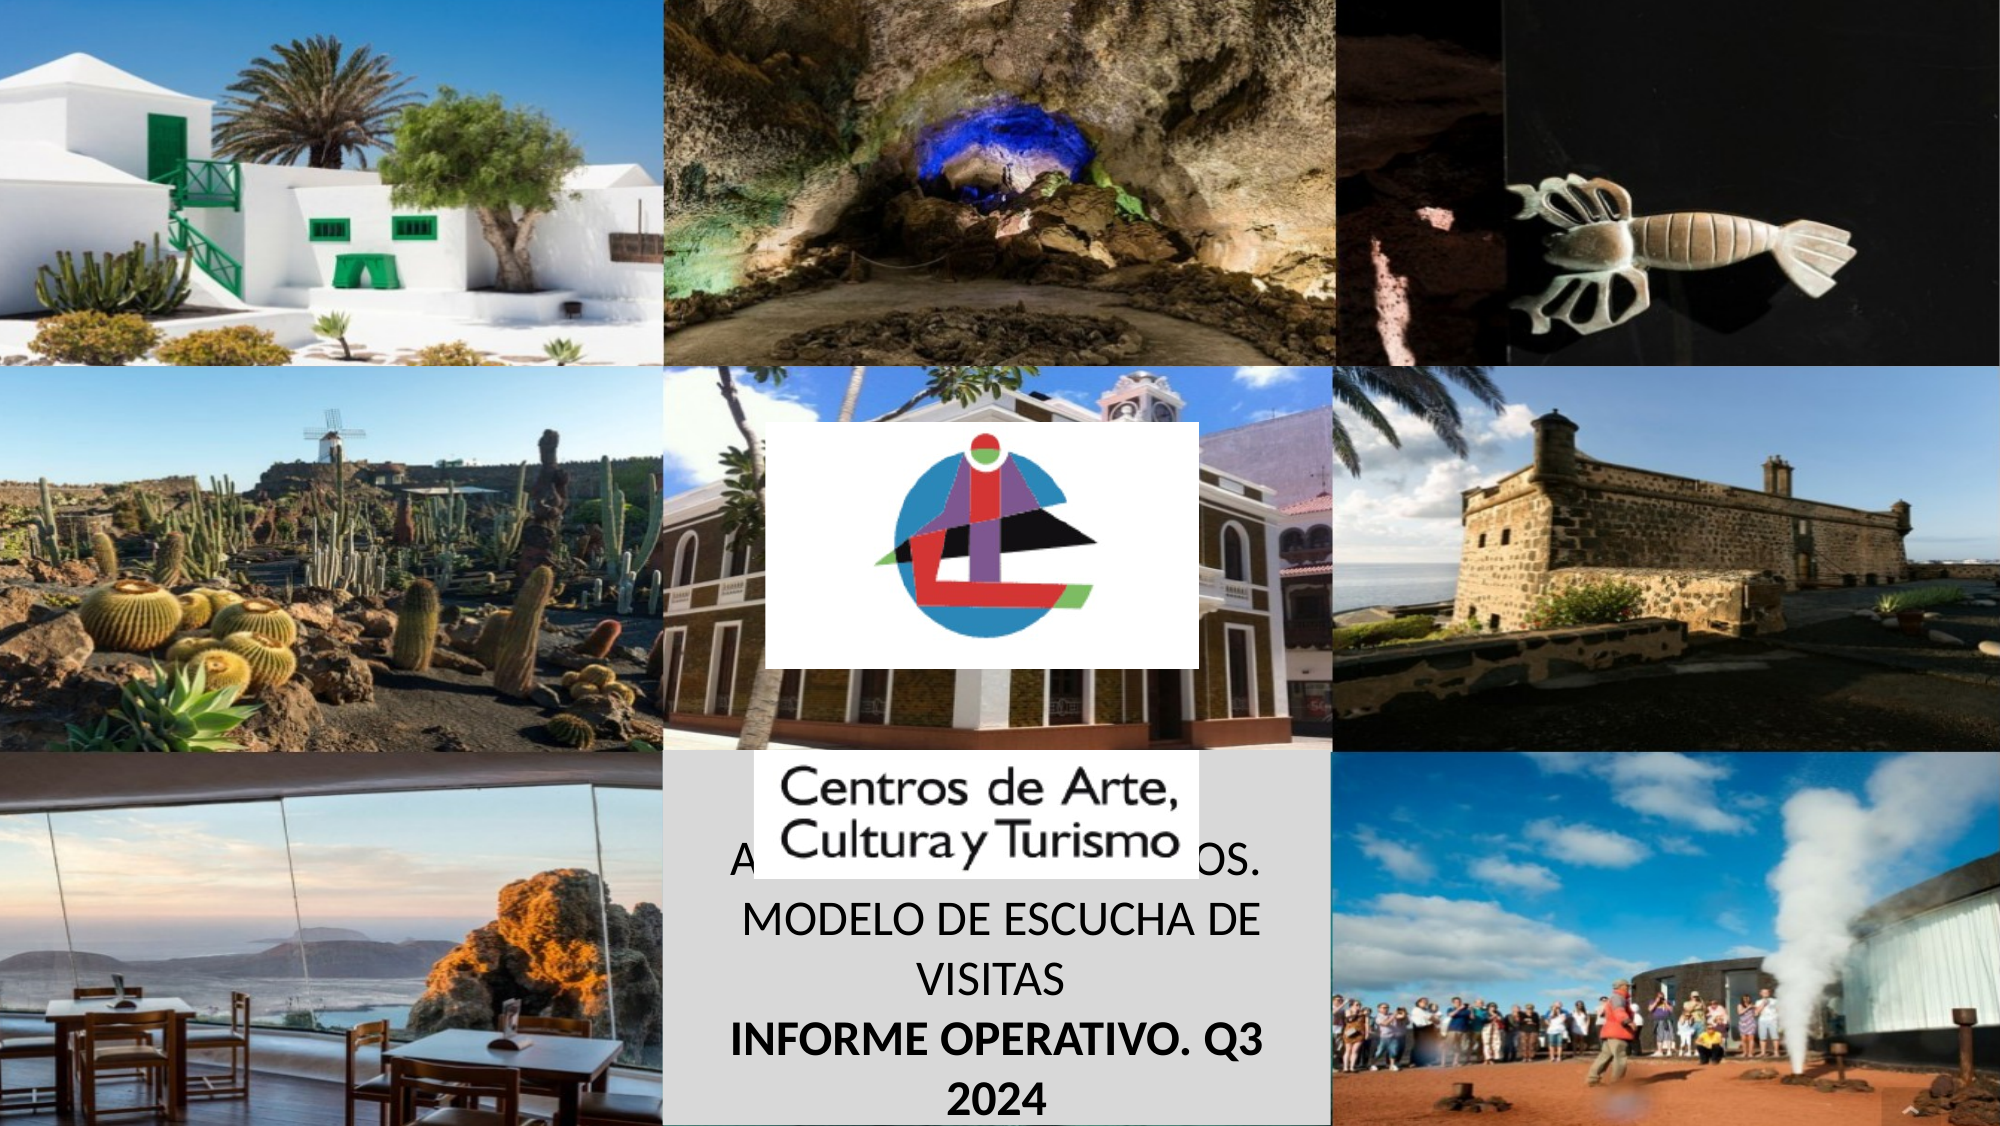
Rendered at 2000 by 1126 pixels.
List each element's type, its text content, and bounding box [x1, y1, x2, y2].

text_box Análisis de Resultados. Modelo de Escucha de Visitas Informe Operativo. Q3 2024 [662, 750, 1331, 1126]
picture [0, 0, 2000, 1126]
picture [1331, 834, 1337, 845]
